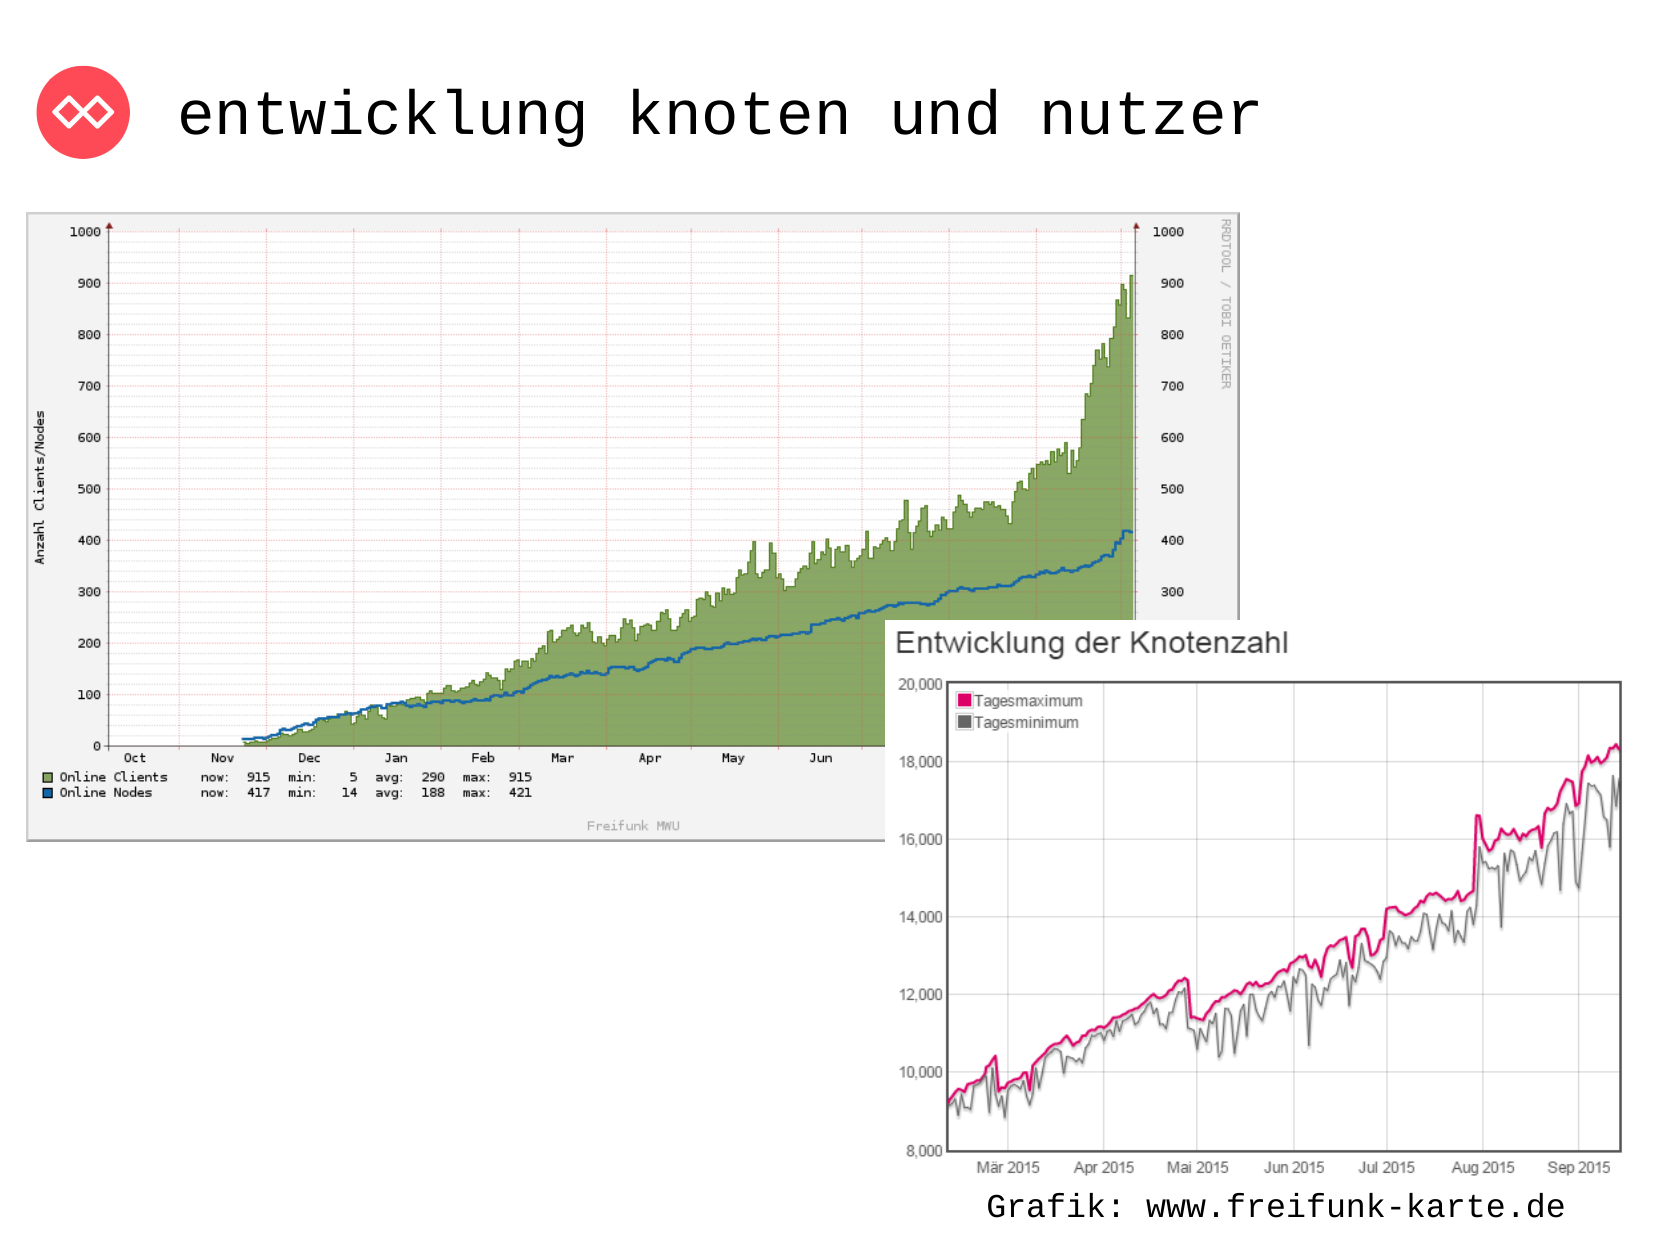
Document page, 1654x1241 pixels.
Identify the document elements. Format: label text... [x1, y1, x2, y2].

text_box Grafik: www.freifunk-karte.de [971, 1182, 1582, 1236]
picture [26, 212, 1634, 1182]
title entwicklung knoten und nutzer [177, 13, 1465, 222]
picture [17, 46, 149, 178]
